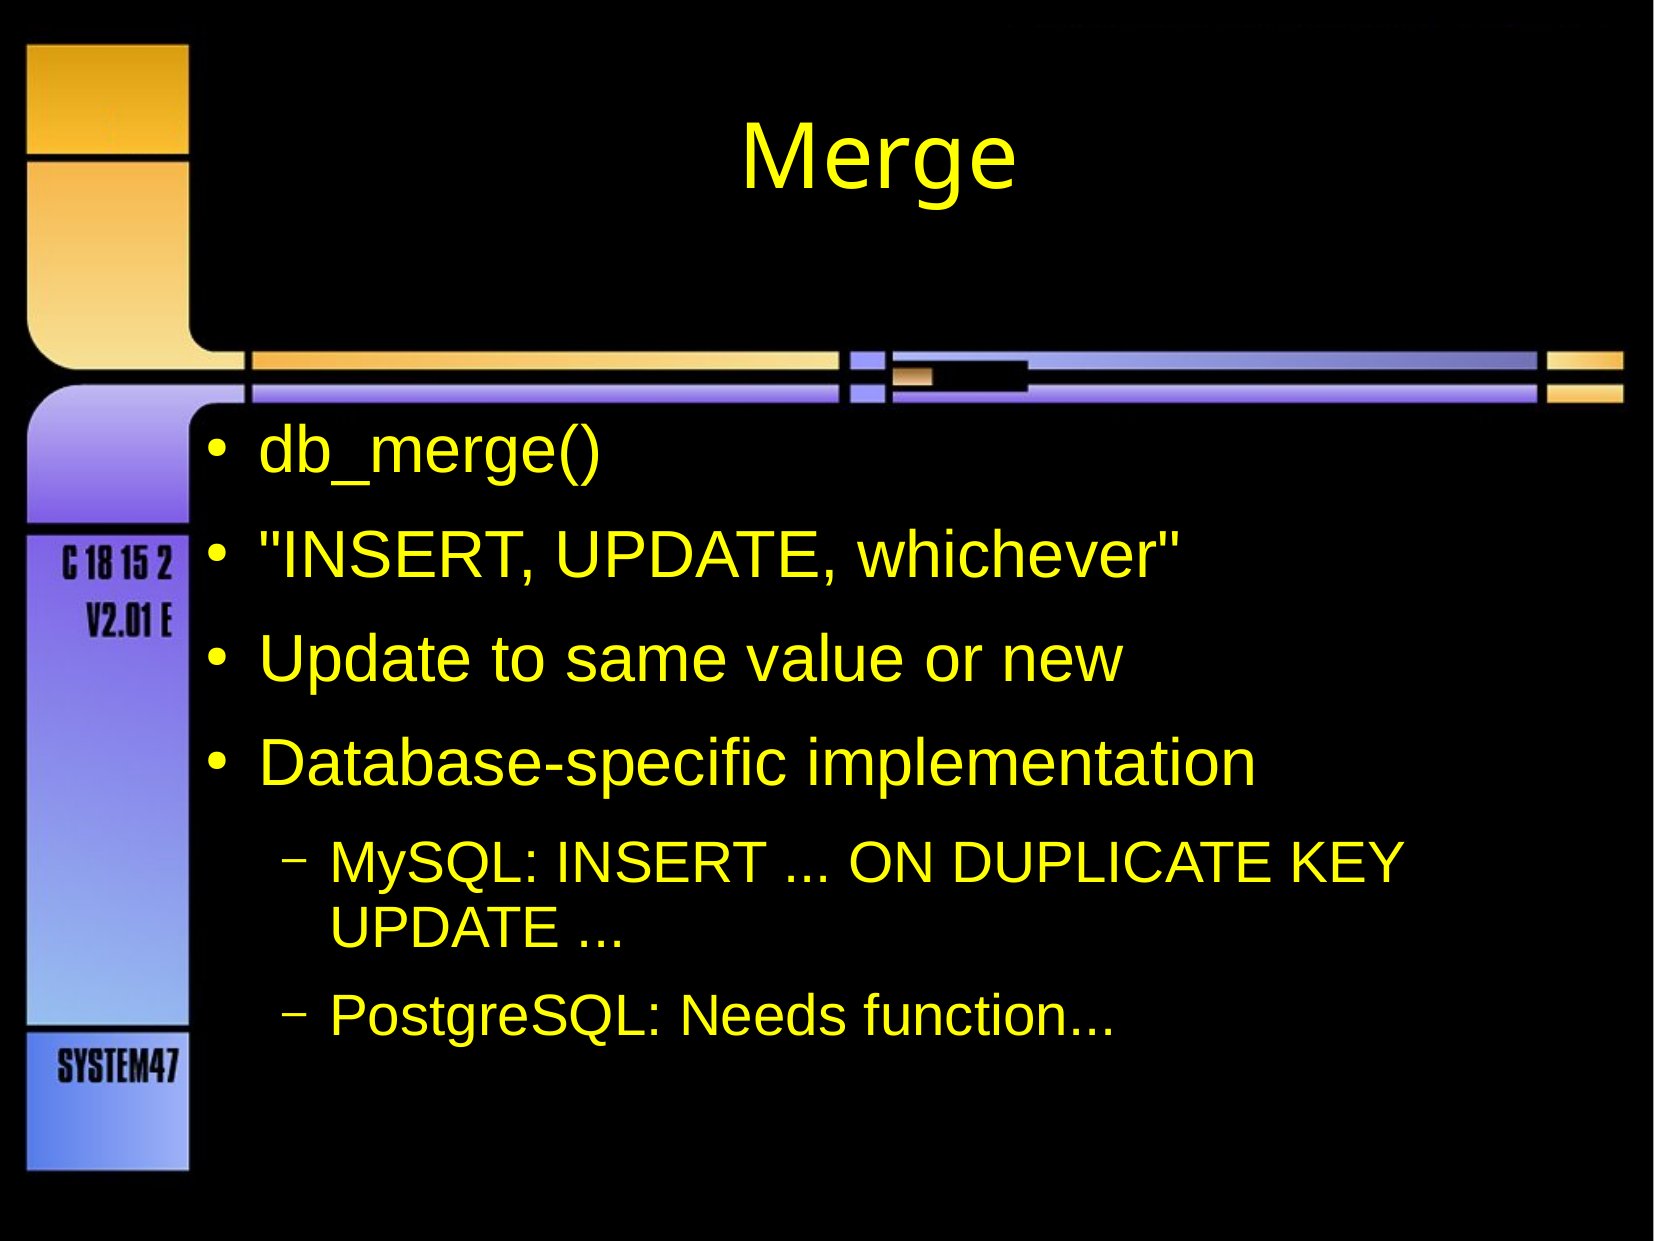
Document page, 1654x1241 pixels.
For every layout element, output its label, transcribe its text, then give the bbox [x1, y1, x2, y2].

title Merge [187, 49, 1571, 257]
picture [0, 0, 1654, 1241]
list db_merge() "INSERT, UPDATE, whichever" Update to same value or new Database-specific implementation MySQL: INSERT ... ON DUPLICATE KEY UPDATE ... PostgreSQL: Needs function... [187, 412, 1571, 1109]
